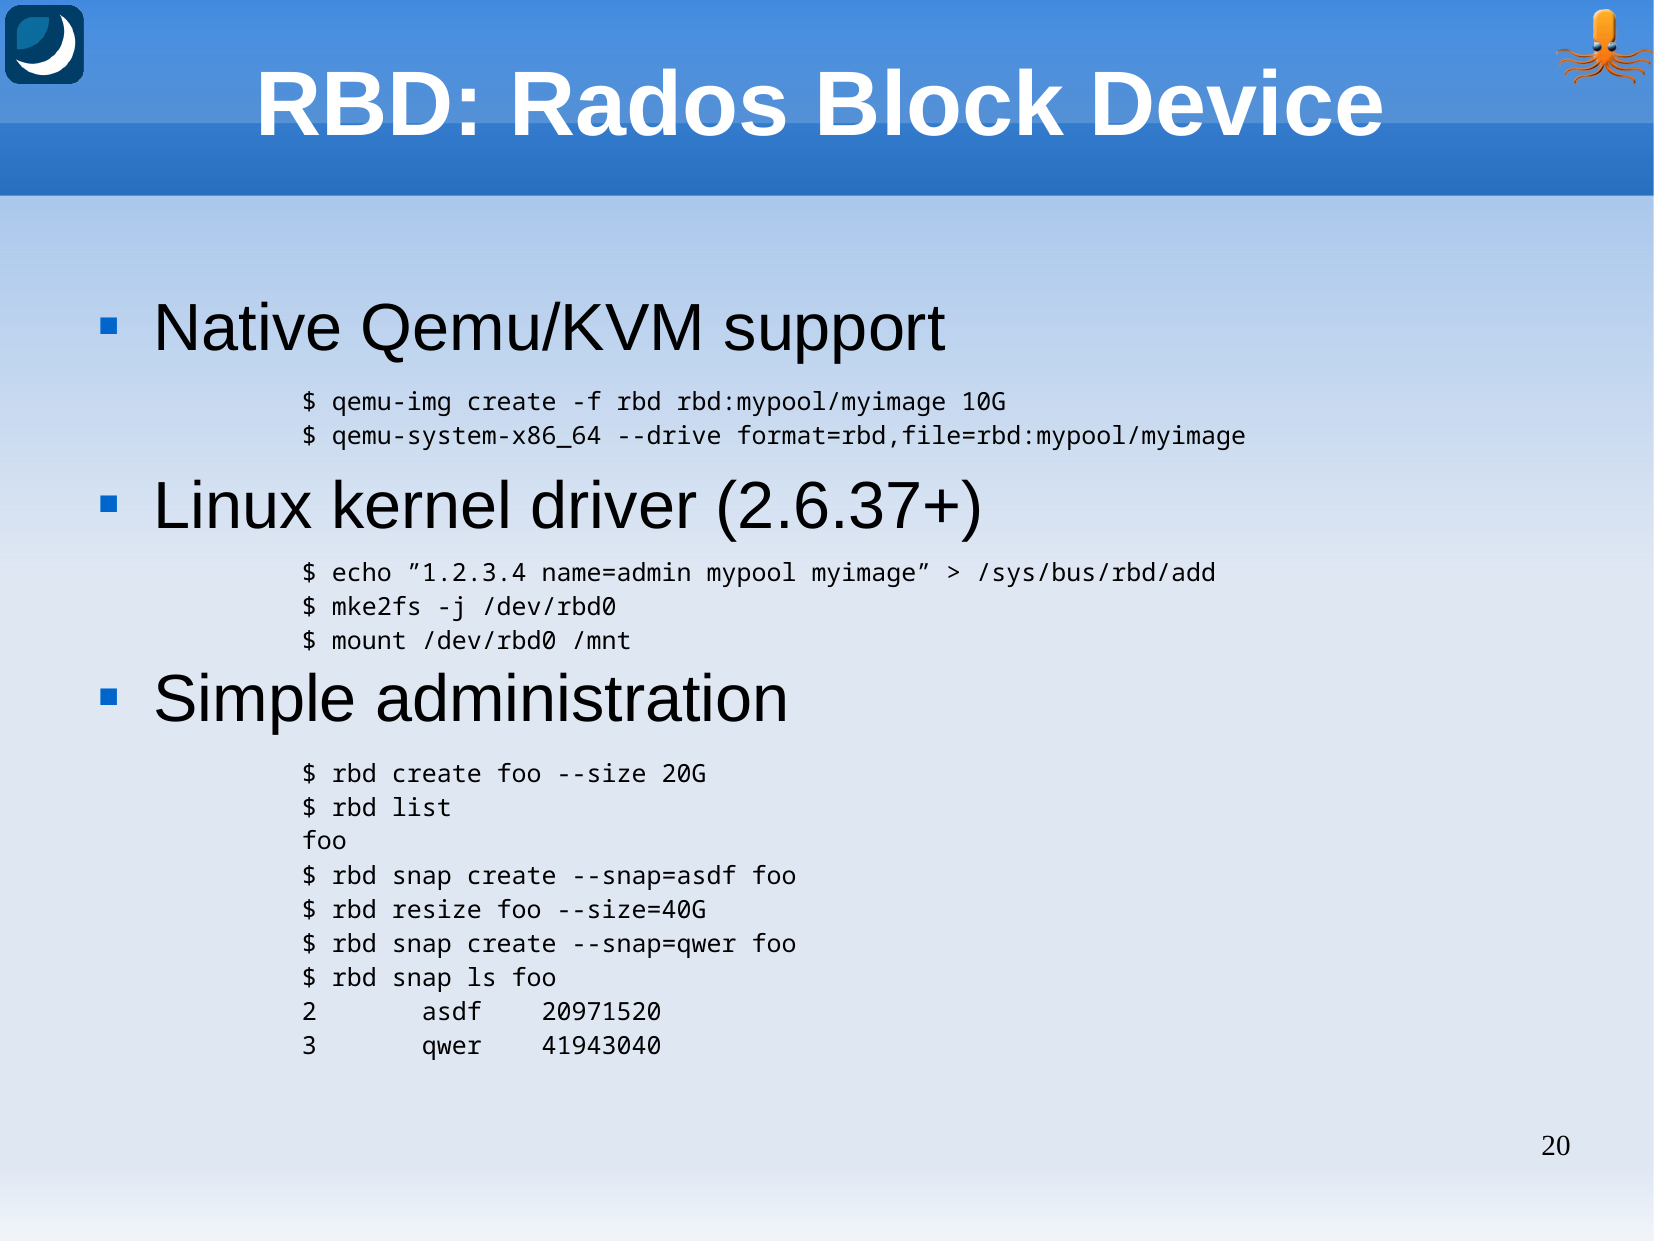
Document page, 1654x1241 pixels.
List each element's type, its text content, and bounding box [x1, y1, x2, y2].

title RBD: Rados Block Device [76, 7, 1565, 200]
picture [0, 0, 1654, 1241]
text_box $ rbd create foo --size 20G $ rbd list foo $ rbd snap create --snap=asdf foo $ rbd resize foo --size=40G $ rbd snap create --snap=qwer foo $ rbd snap ls foo 2 asdf 20971520 3 qwer 41943040 [287, 747, 1351, 1053]
list Native Qemu/KVM support Linux kernel driver (2.6.37+) Simple administration [82, 290, 1571, 1094]
text_box $ echo ”1.2.3.4 name=admin mypool myimage” > /sys/bus/rbd/add $ mke2fs -j /dev/rbd0 $ mount /dev/rbd0 /mnt [287, 547, 1351, 649]
text_box $ qemu-img create -f rbd rbd:mypool/myimage 10G $ qemu-system-x86_64 --drive format=rbd,file=rbd:mypool/myimage [287, 376, 1313, 450]
